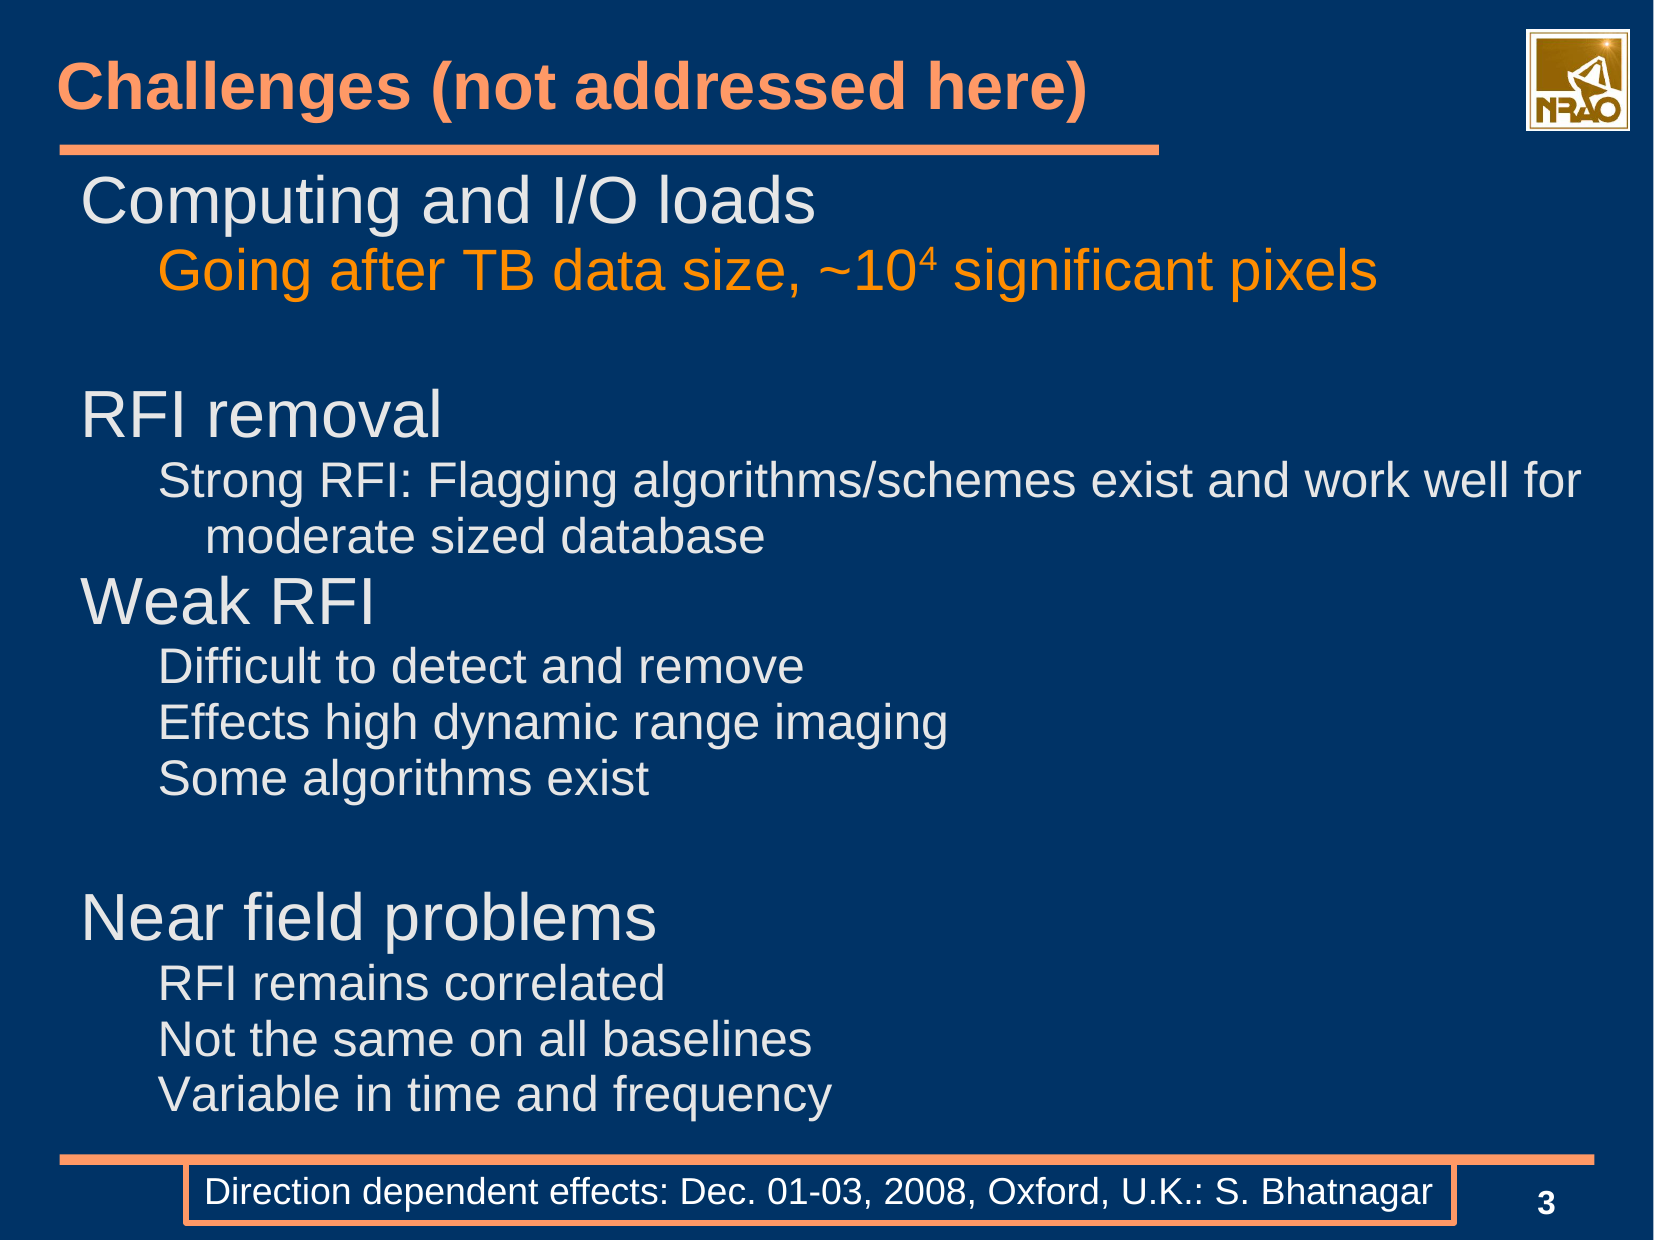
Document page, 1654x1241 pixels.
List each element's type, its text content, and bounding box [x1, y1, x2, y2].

list Computing and I/O loads Going after TB data size, ~104 significant pixels RFI removal Strong RFI: Flagging algorithms/schemes exist and work well for moderate sized database Weak RFI Difficult to detect and remove Effects high dynamic range imaging Some algorithms exist Near field problems RFI remains correlated Not the same on all baselines Variable in time and frequency [63, 162, 1601, 1125]
title Challenges (not addressed here) [56, 34, 1489, 139]
picture [1526, 29, 1630, 131]
